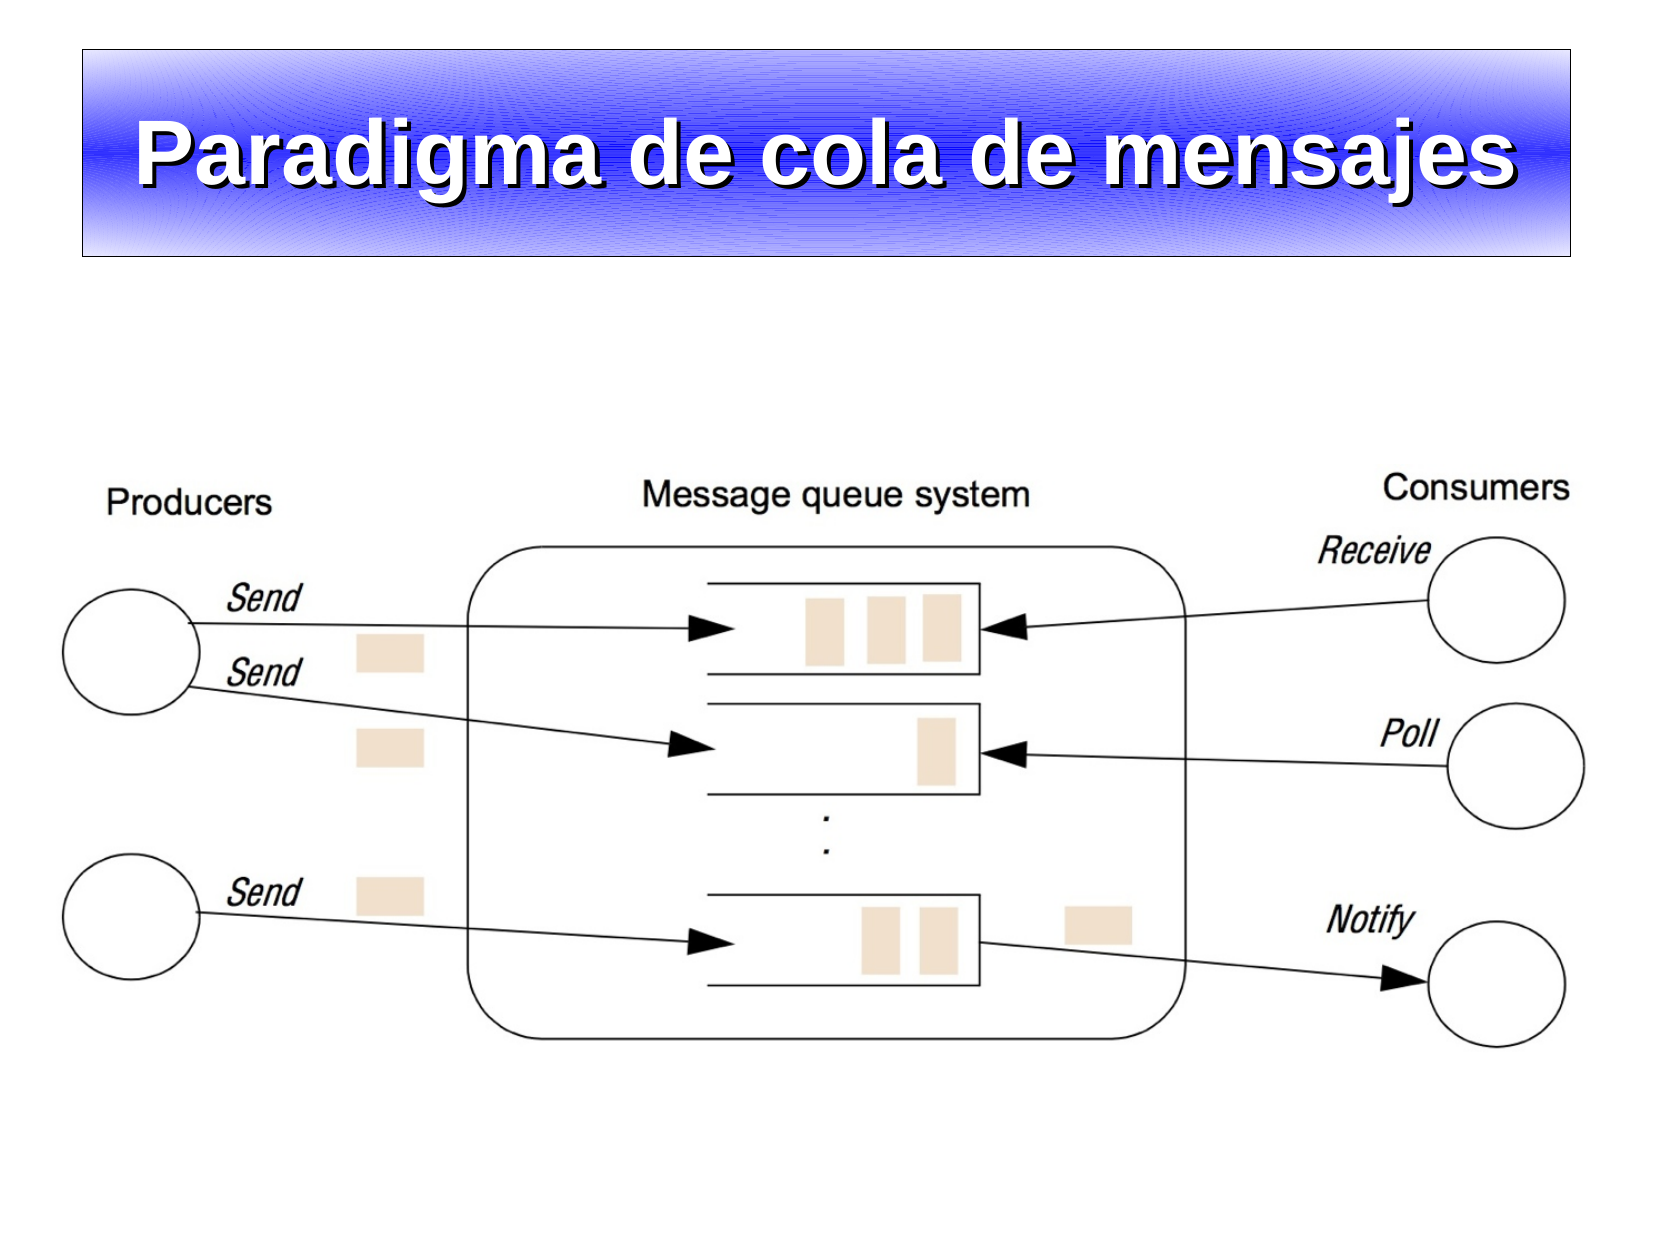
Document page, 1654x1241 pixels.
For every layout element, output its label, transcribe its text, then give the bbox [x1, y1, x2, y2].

picture [41, 464, 1591, 1066]
title Paradigma de cola de mensajes [82, 49, 1571, 257]
